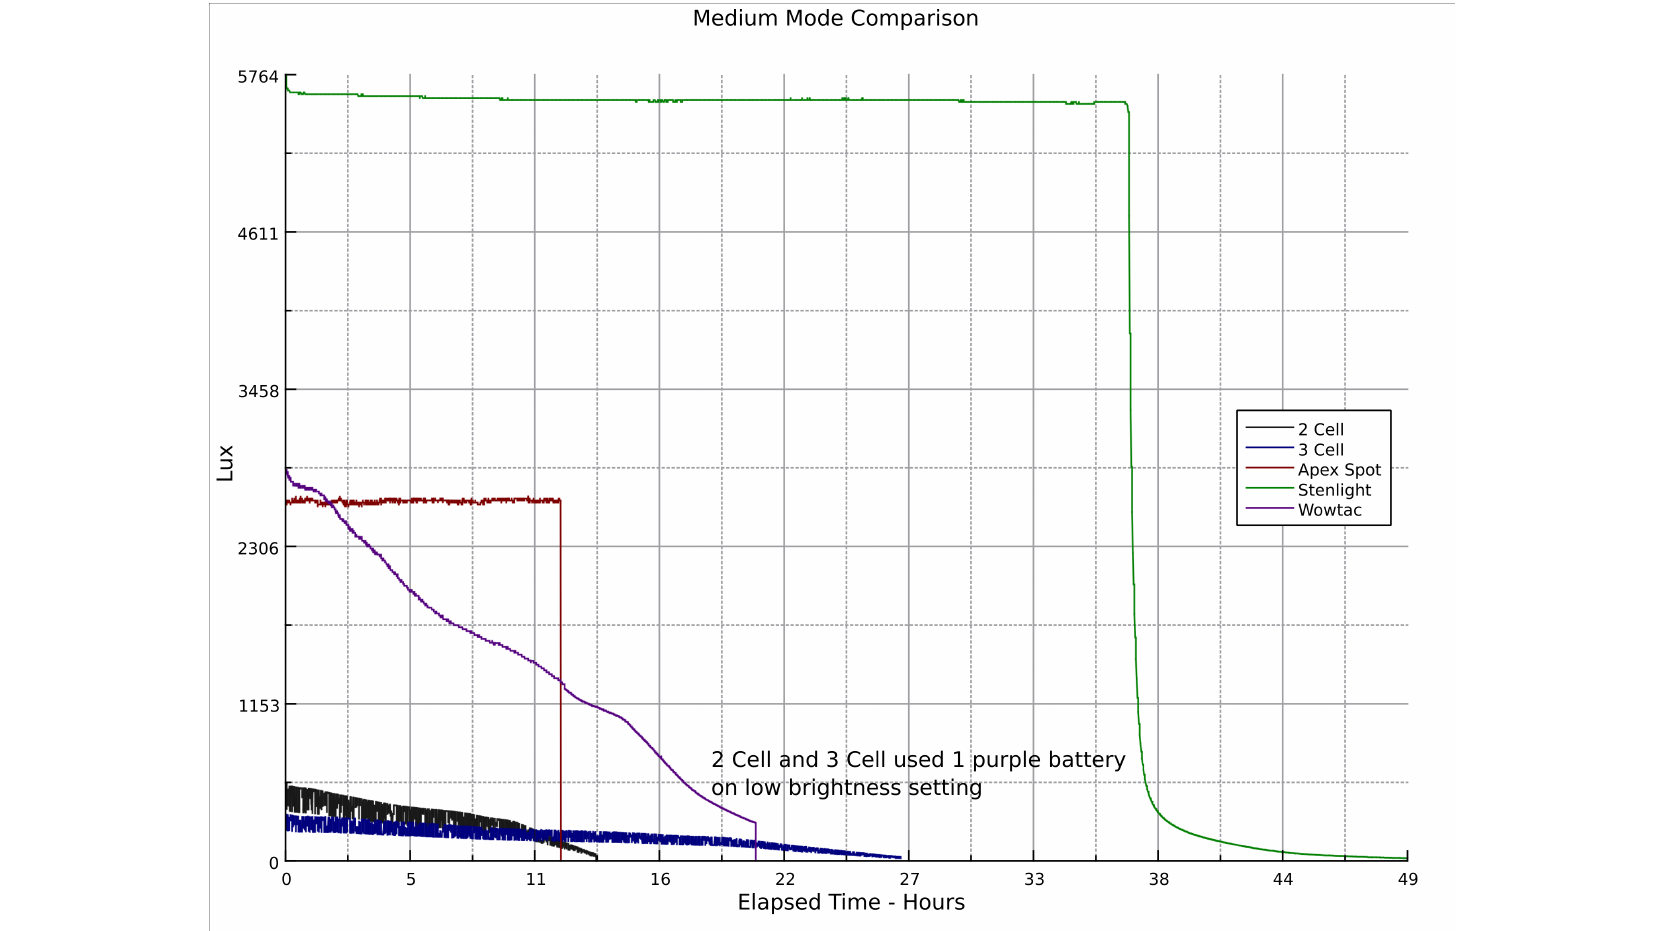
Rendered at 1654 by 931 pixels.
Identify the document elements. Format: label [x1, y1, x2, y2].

picture [209, 3, 1455, 931]
